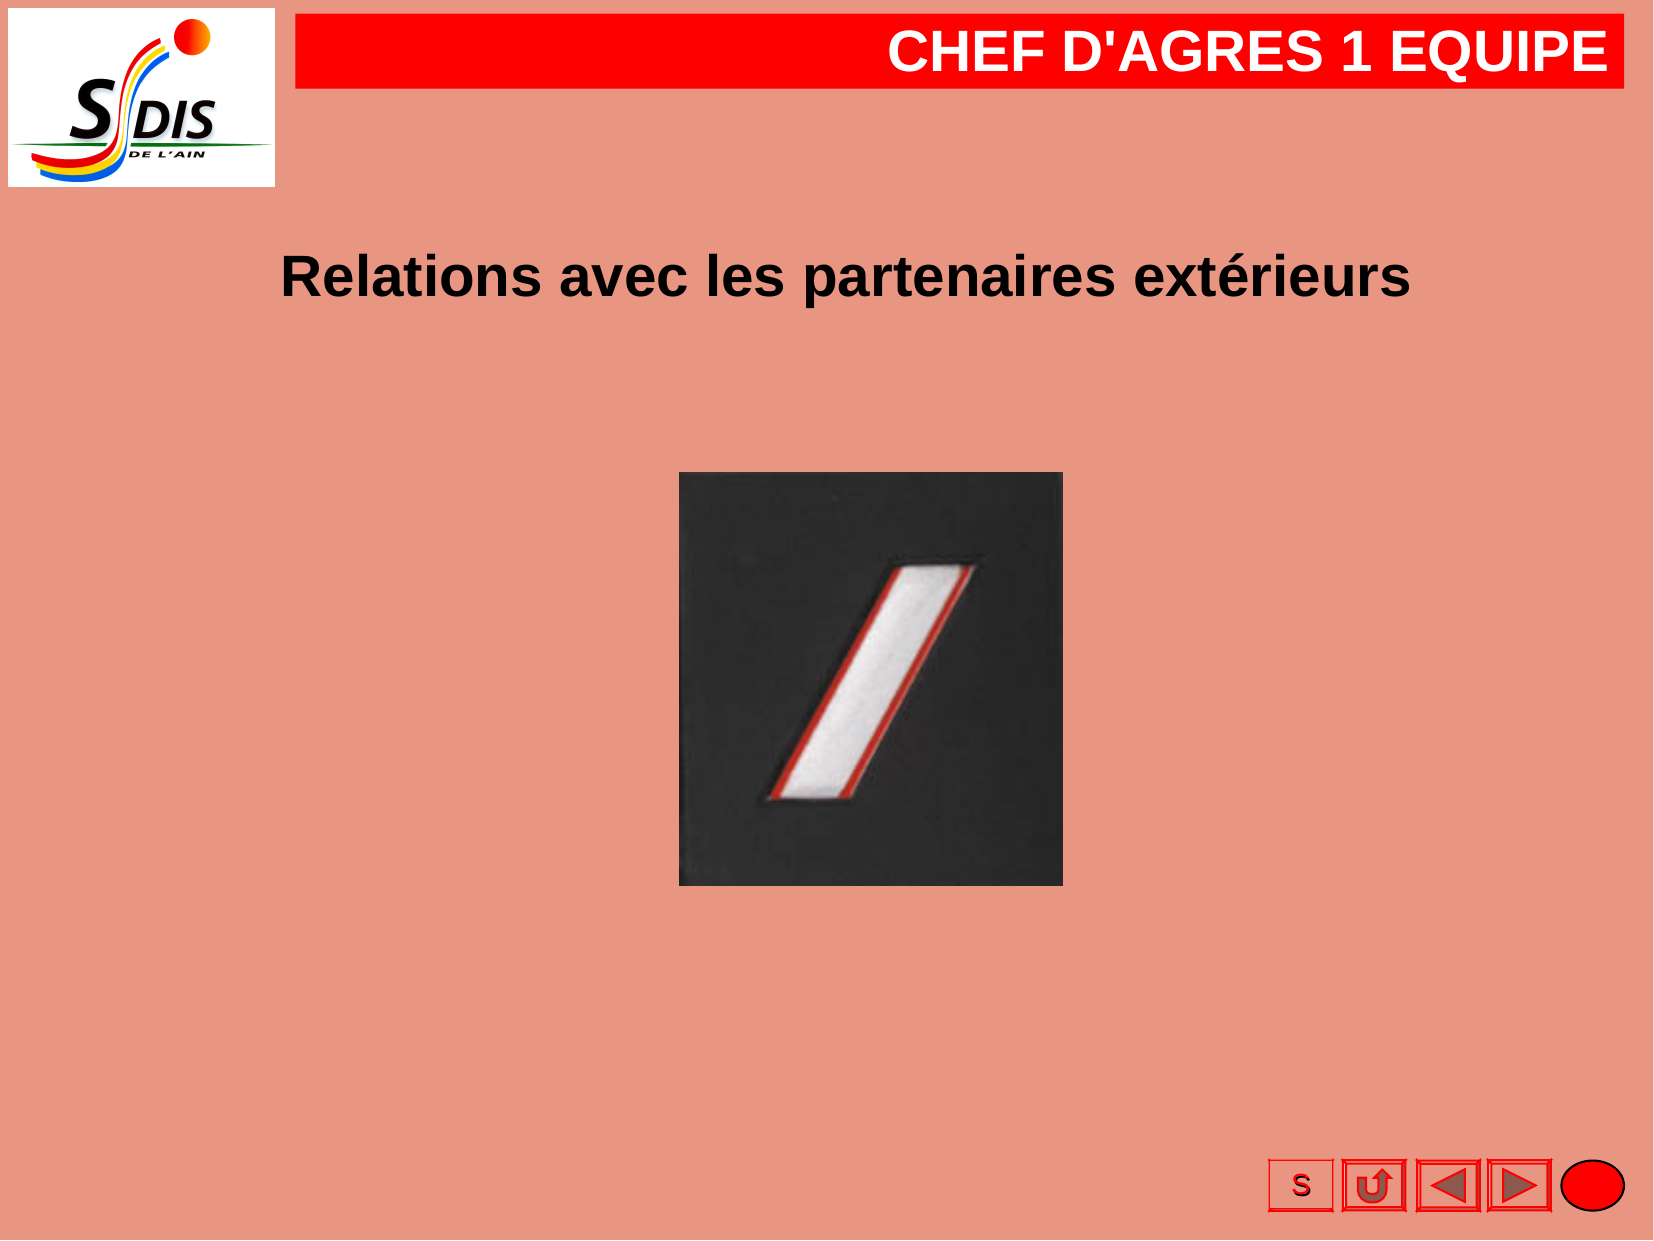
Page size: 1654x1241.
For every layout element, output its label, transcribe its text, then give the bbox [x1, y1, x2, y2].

text_box Relations avec les partenaires extérieurs [265, 236, 1429, 317]
picture [8, 8, 275, 187]
text_box CHEF D'AGRES 1 EQUIPE [295, 13, 1625, 89]
picture [679, 472, 1063, 886]
text_box [1561, 1160, 1625, 1211]
